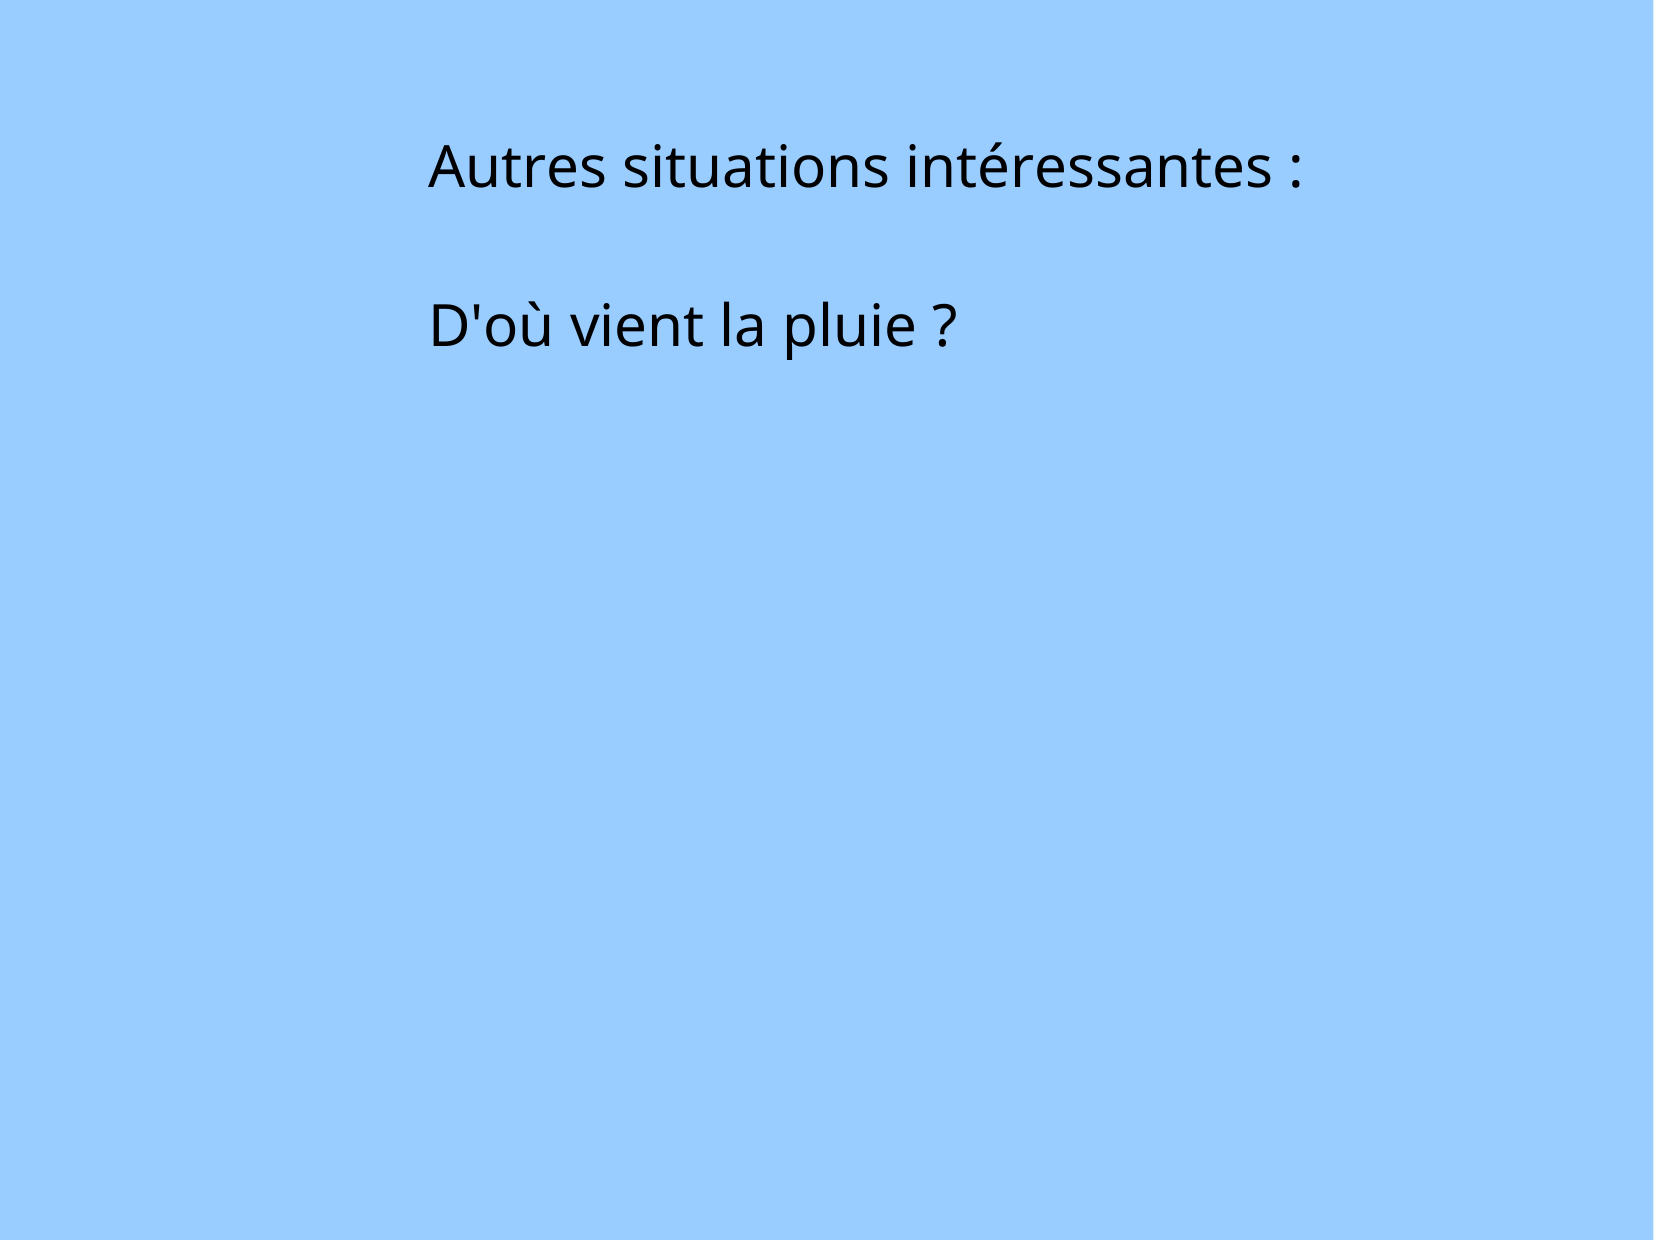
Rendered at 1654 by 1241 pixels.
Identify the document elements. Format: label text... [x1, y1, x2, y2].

text_box Autres situations intéressantes : D'où vient la pluie ? [413, 118, 1386, 337]
